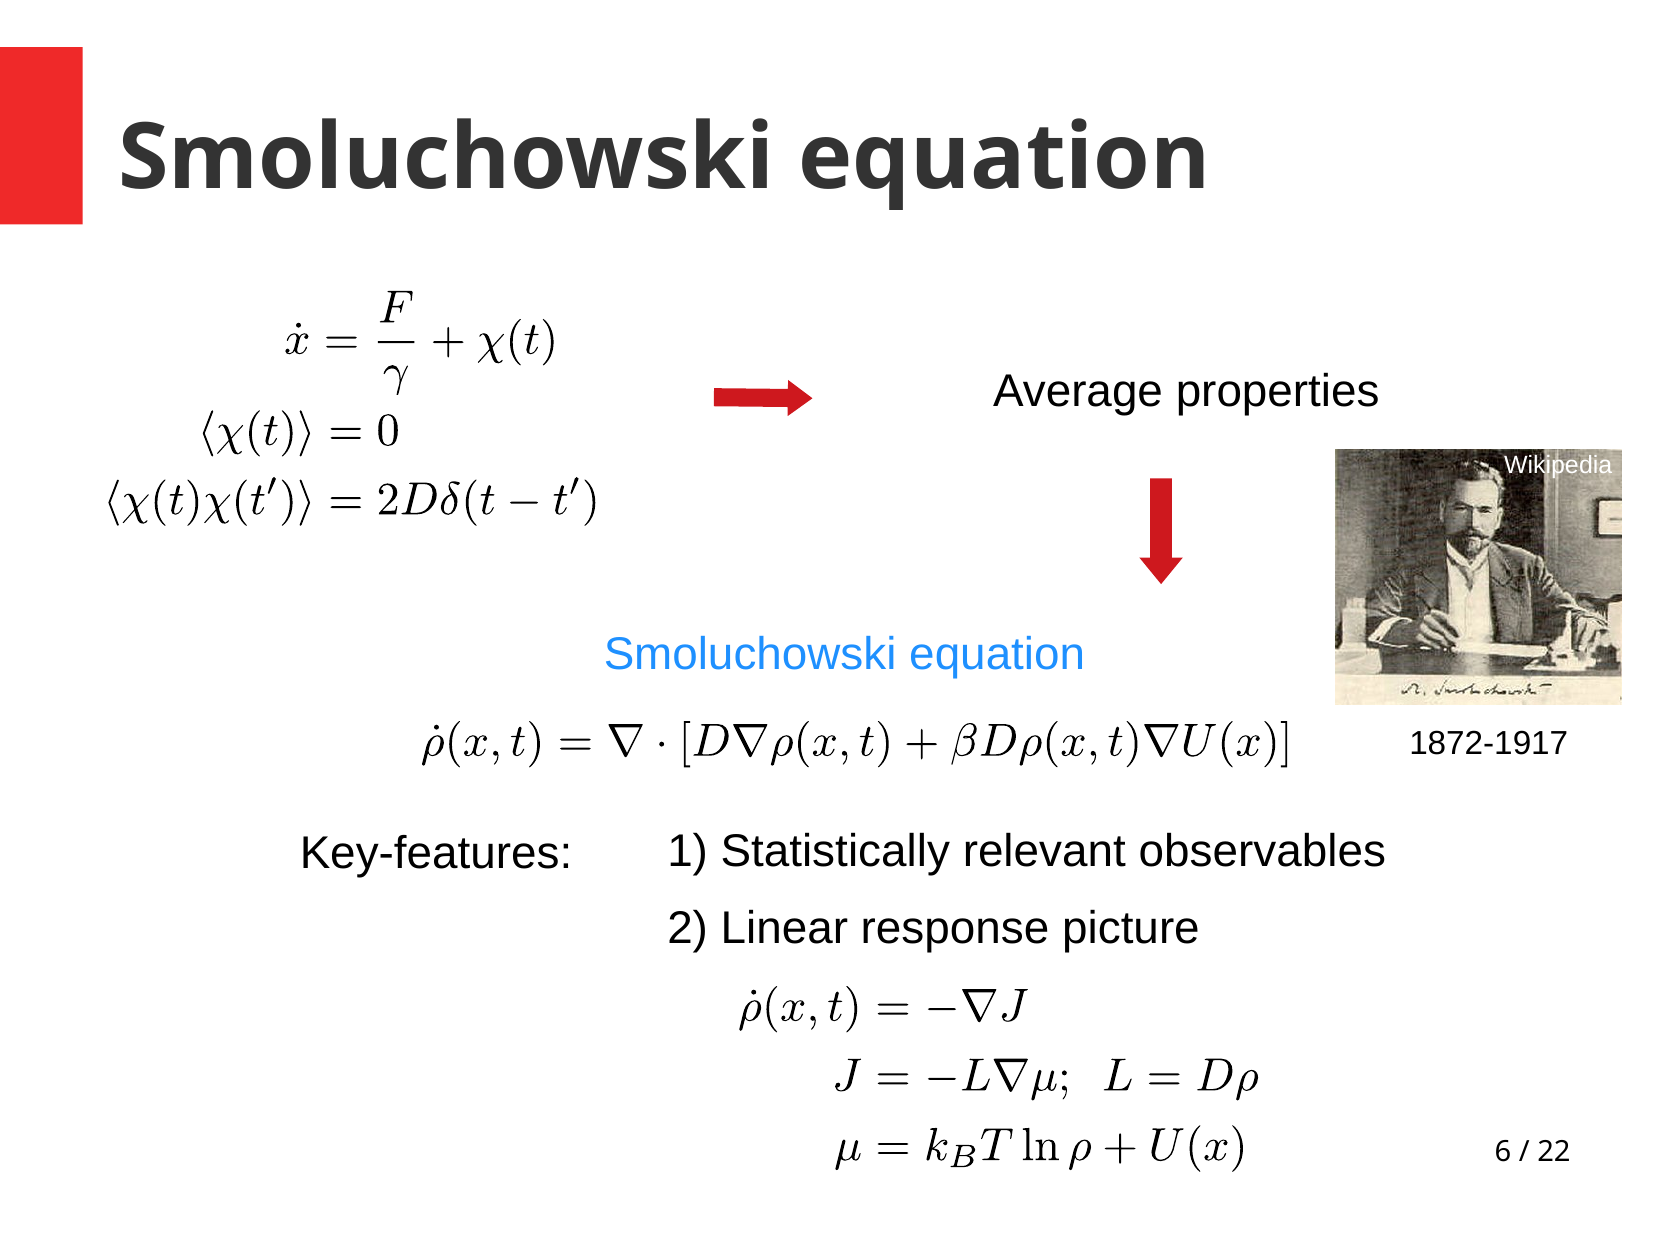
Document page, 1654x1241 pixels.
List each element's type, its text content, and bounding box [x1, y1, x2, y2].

text_box Key-features: [284, 820, 588, 887]
text_box Average properties [978, 357, 1395, 424]
picture [283, 290, 559, 395]
picture [420, 721, 1293, 768]
text_box [103, 410, 600, 526]
text_box 1872-1917 [1394, 717, 1584, 770]
text_box [1139, 478, 1183, 585]
text_box Wikipedia [1489, 443, 1628, 487]
picture [737, 986, 1259, 1172]
title Smoluchowski equation [118, 49, 1571, 257]
text_box Smoluchowski equation [588, 621, 1101, 688]
text_box [713, 379, 813, 417]
text_box Statistically relevant observables Linear response picture [652, 817, 1402, 961]
picture [1335, 449, 1622, 705]
